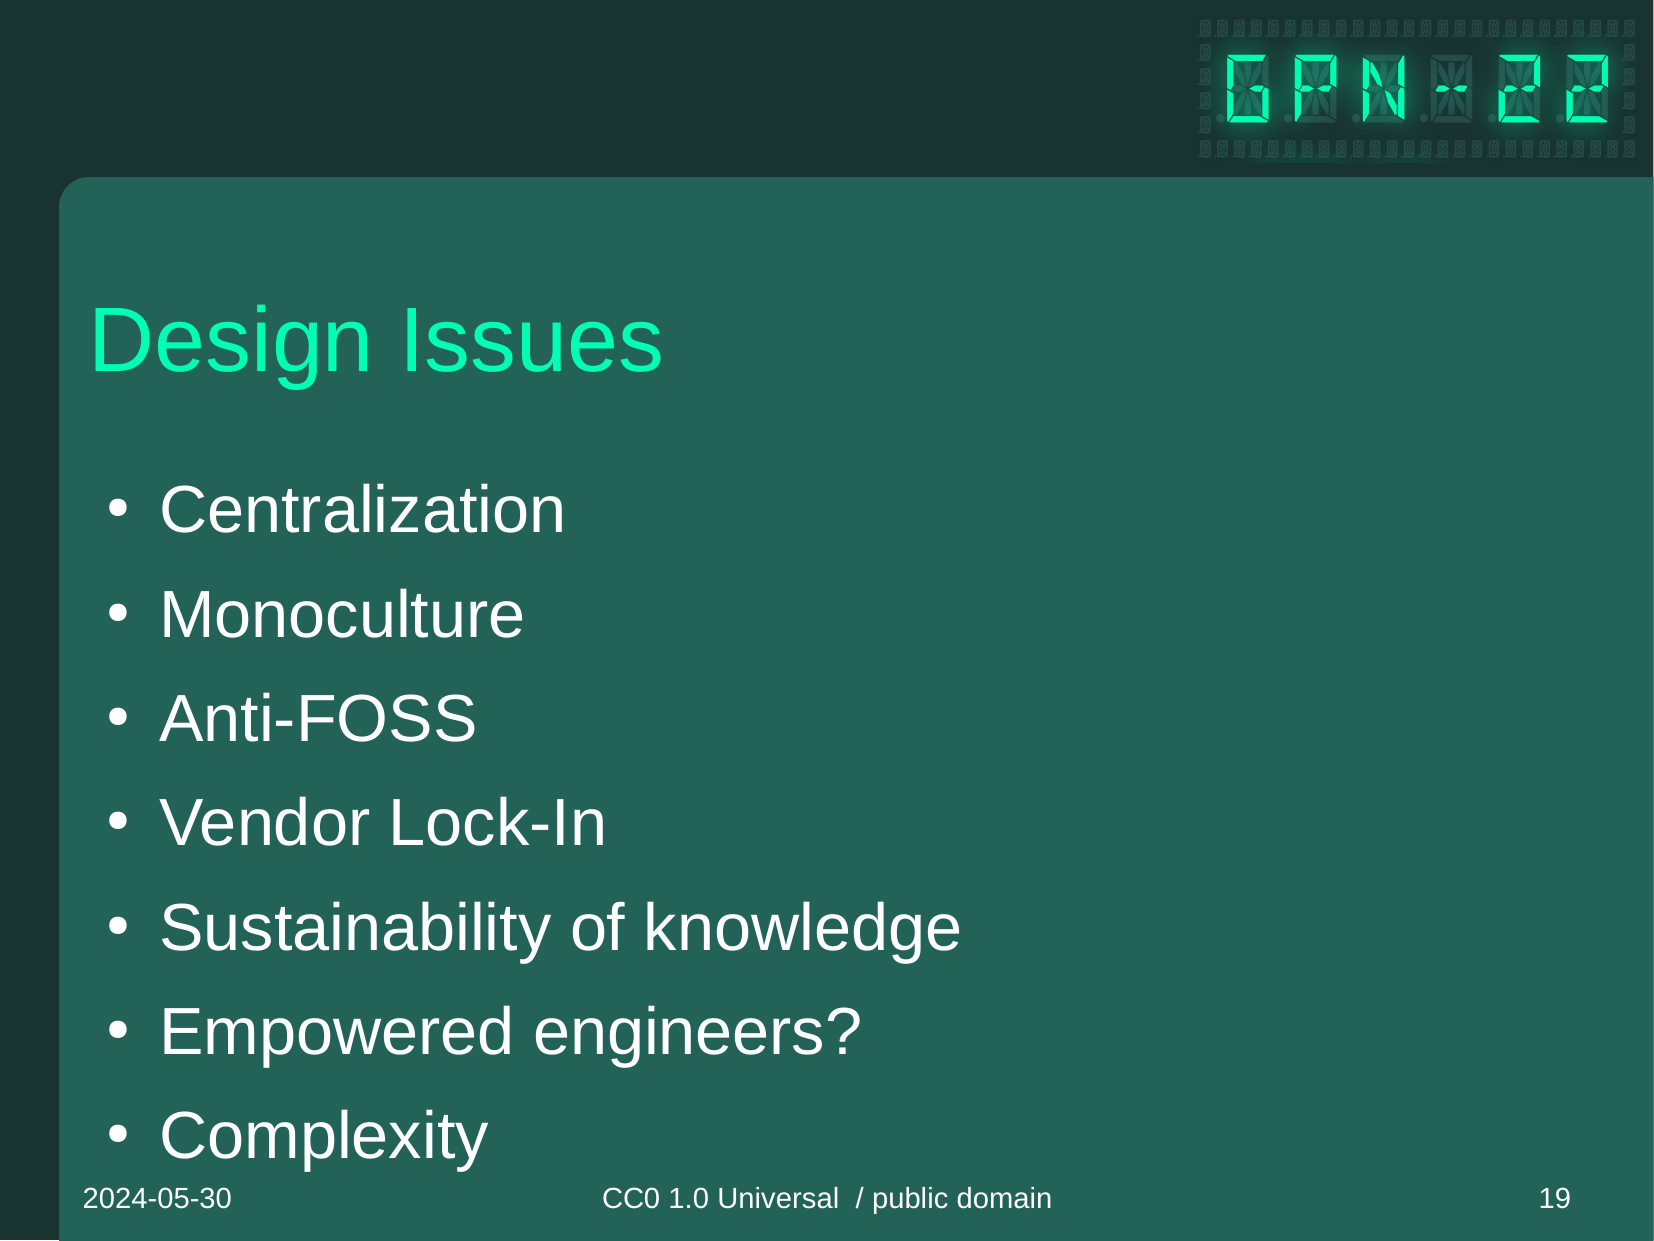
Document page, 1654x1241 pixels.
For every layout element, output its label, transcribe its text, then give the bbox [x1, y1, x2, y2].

list Centralization Monoculture Anti-FOSS Vendor Lock-In Sustainability of knowledge Empowered engineers? Complexity [88, 472, 1577, 1192]
picture [1196, 15, 1639, 163]
title Design Issues [88, 235, 1577, 443]
